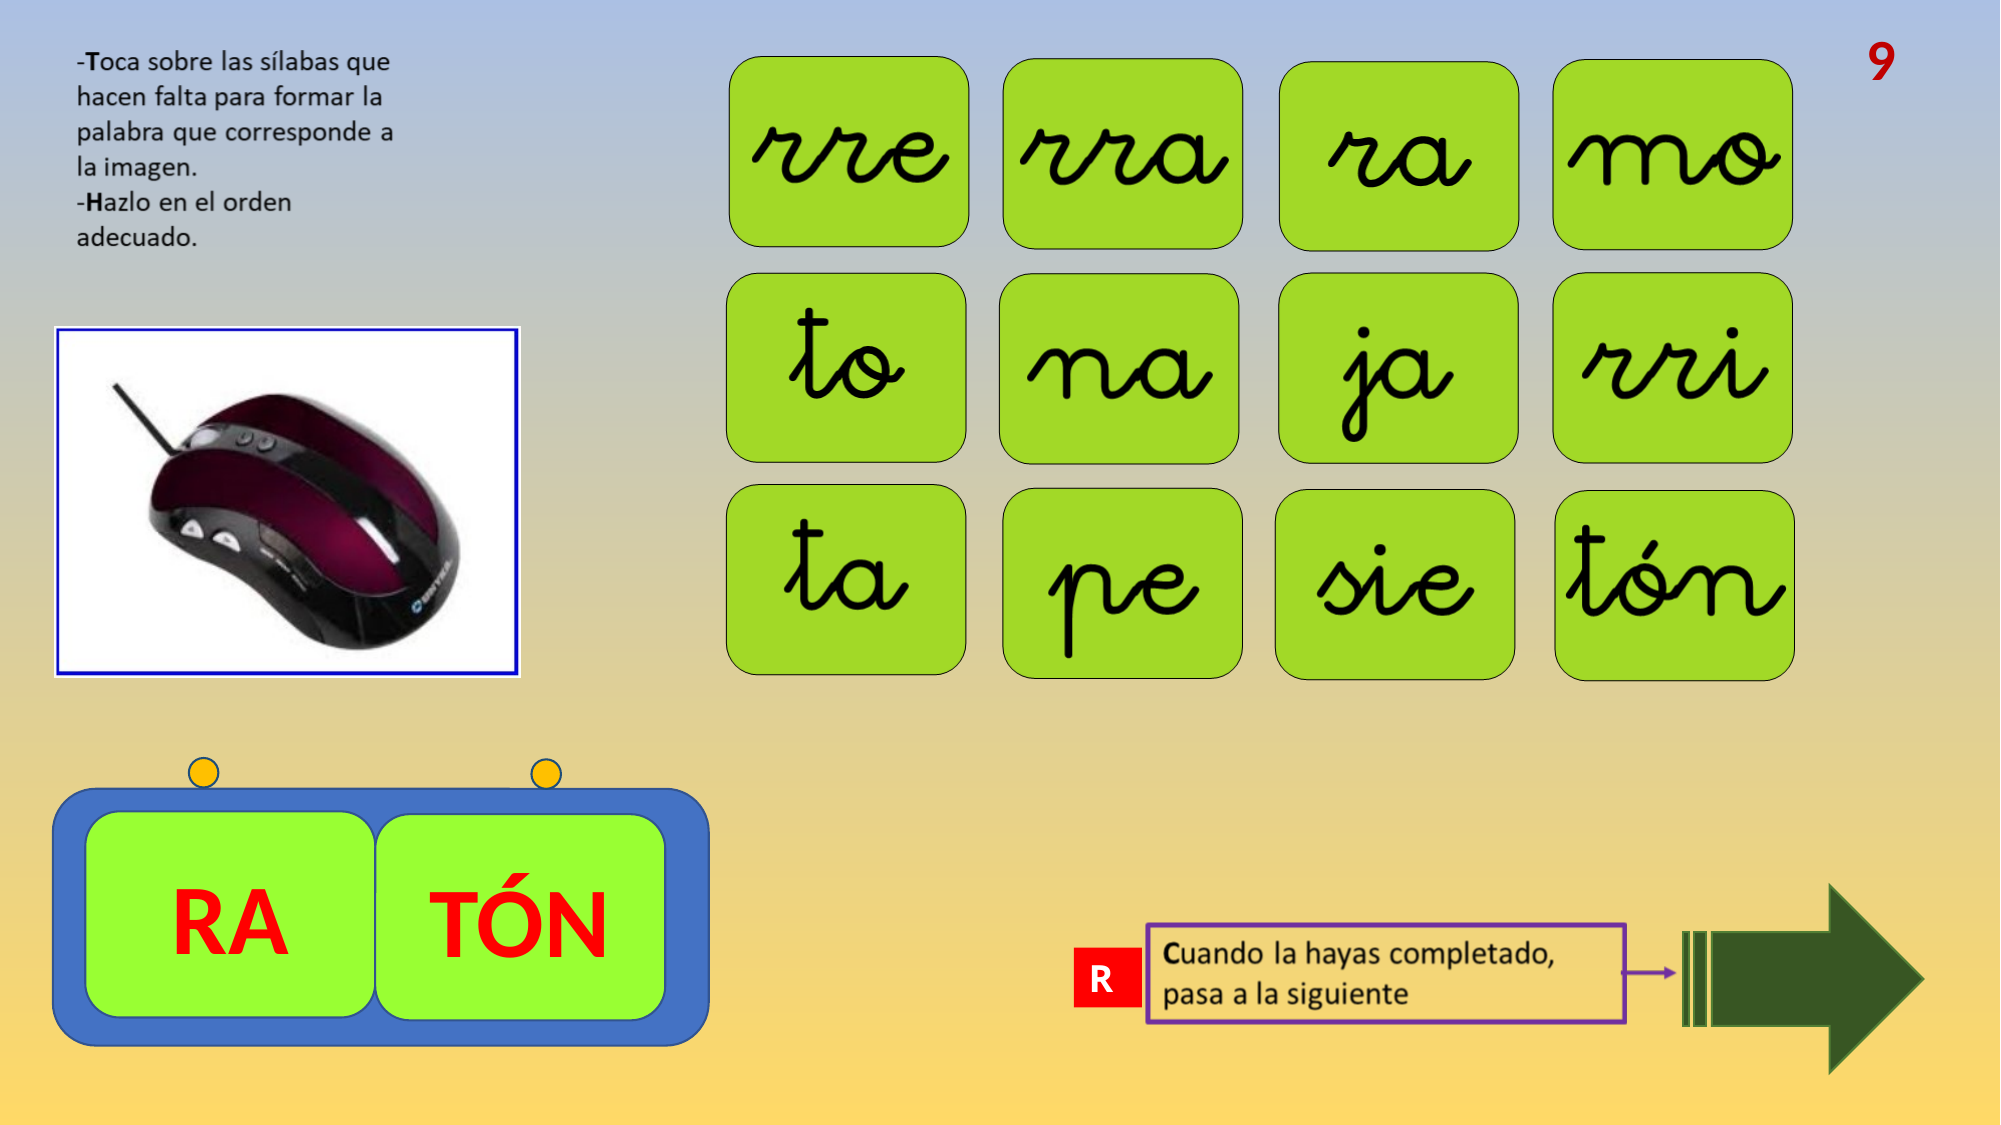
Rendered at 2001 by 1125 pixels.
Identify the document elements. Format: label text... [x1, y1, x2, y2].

picture [725, 483, 967, 676]
picture [1274, 488, 1516, 681]
picture [1002, 487, 1244, 680]
text_box 9 [1851, 14, 1953, 100]
picture [998, 273, 1240, 465]
picture [725, 272, 967, 465]
picture [1278, 61, 1520, 253]
picture [58, 34, 431, 272]
picture [1141, 921, 1691, 1034]
text_box [1711, 885, 1924, 1073]
picture [1002, 58, 1244, 250]
picture [1278, 272, 1520, 464]
picture [1552, 272, 1794, 464]
text_box [1694, 932, 1707, 1026]
text_box [52, 757, 709, 1046]
text_box RA [85, 811, 375, 1018]
picture [54, 326, 521, 678]
picture [728, 55, 970, 248]
picture [1552, 58, 1794, 251]
picture [1554, 489, 1796, 682]
text_box TÓN [375, 814, 666, 1021]
text_box R [1073, 947, 1141, 1008]
